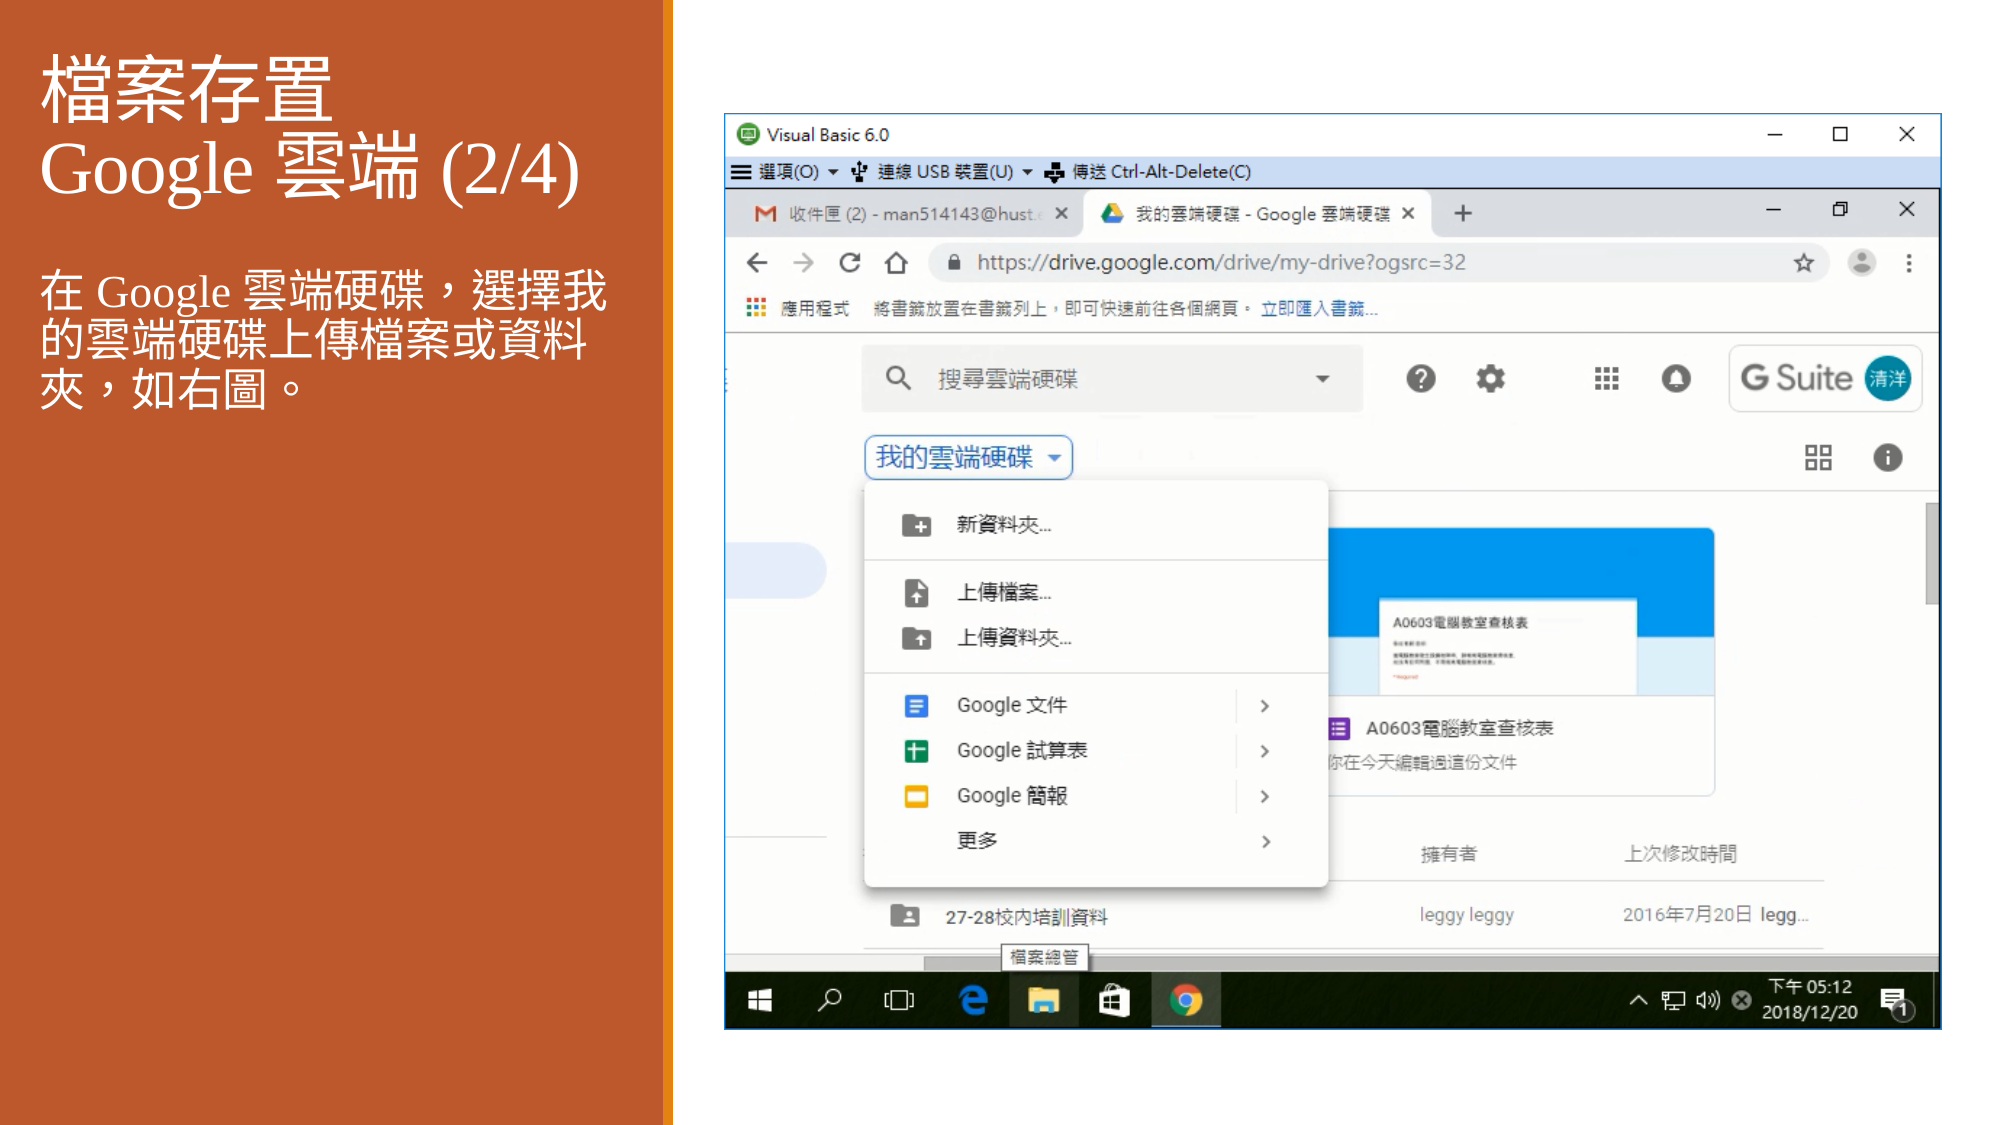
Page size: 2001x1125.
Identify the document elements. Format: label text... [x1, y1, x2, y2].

title 檔案存置 Google雲端(2/4) [24, 42, 652, 217]
picture [724, 113, 1942, 1030]
list 在Google雲端硬碟，選擇我的雲端硬碟上傳檔案或資料夾，如右圖。 [24, 260, 638, 1094]
